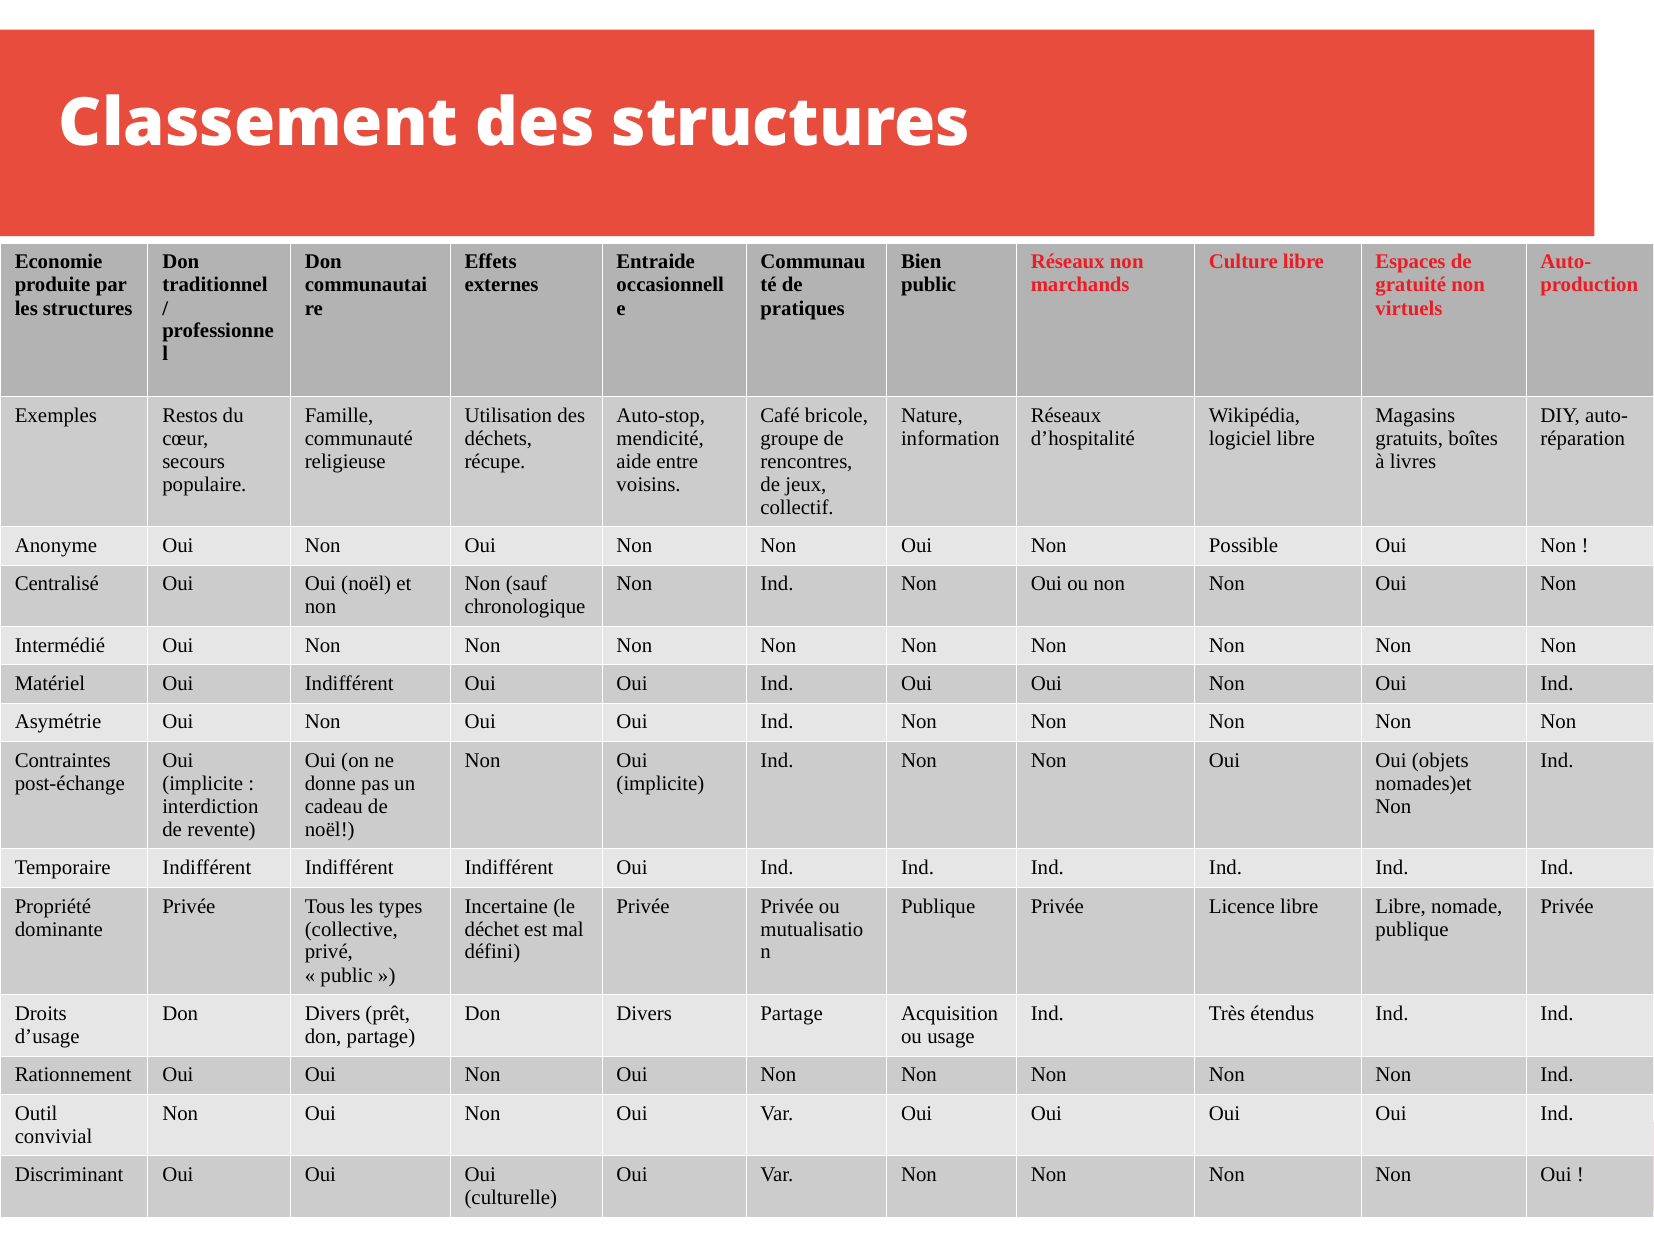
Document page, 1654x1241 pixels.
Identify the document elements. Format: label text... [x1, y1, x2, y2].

table_cell Oui [603, 849, 746, 887]
table_cell Oui [1195, 742, 1361, 848]
table_cell Non [747, 627, 886, 664]
table_cell Non [1527, 627, 1653, 664]
table_cell Non [1362, 704, 1526, 741]
table_cell Publique [887, 888, 1016, 994]
table_cell Ind. [1527, 995, 1653, 1056]
table_cell Non [1195, 566, 1361, 626]
table_cell Possible [1195, 527, 1361, 565]
table_cell Indifférent [291, 849, 450, 887]
table_cell Privée [603, 888, 746, 994]
table_cell Non [1362, 627, 1526, 664]
table_cell Oui [148, 566, 290, 626]
table_cell Asymétrie [1, 704, 147, 741]
table_cell Privée [1017, 888, 1194, 994]
table_cell Divers (prêt, don, partage) [291, 995, 450, 1056]
table_cell Temporaire [1, 849, 147, 887]
table_cell Oui (implicite) [603, 742, 746, 848]
table_cell Non [1017, 1057, 1194, 1094]
table_cell Oui [148, 627, 290, 664]
table_cell Non [887, 1156, 1016, 1217]
table_cell Non [887, 566, 1016, 626]
table_cell Non [603, 566, 746, 626]
table_cell Oui ou non [1017, 566, 1194, 626]
table_header Effets externes [451, 244, 602, 396]
title Classement des structures [59, 59, 1595, 166]
table_cell Oui [603, 1156, 746, 1217]
table_cell Oui [1195, 1095, 1361, 1155]
table_cell Magasins gratuits, boîtes à livres [1362, 397, 1526, 526]
table_cell Oui [1362, 1095, 1526, 1155]
table_cell Anonyme [1, 527, 147, 565]
table_cell Non [1017, 1156, 1194, 1217]
table_cell Non [1017, 704, 1194, 741]
table_cell Oui [603, 704, 746, 741]
table_header Auto-production [1527, 244, 1653, 396]
table_cell Oui [148, 1057, 290, 1094]
table_cell Don [451, 995, 602, 1056]
table_cell Oui [603, 1057, 746, 1094]
table_cell Oui [148, 704, 290, 741]
table_cell Oui [887, 1095, 1016, 1155]
table_cell Indifférent [148, 849, 290, 887]
table_cell Ind. [1527, 1057, 1653, 1094]
table_cell Oui [1362, 665, 1526, 703]
table_cell Libre, nomade, publique [1362, 888, 1526, 994]
table_cell Var. [747, 1095, 886, 1155]
table_cell Tous les types (collective, privé, « public ») [291, 888, 450, 994]
table_cell Non [1195, 704, 1361, 741]
table_cell Non [451, 1095, 602, 1155]
table_cell Oui (implicite : interdiction de revente) [148, 742, 290, 848]
table_cell Ind. [747, 849, 886, 887]
table_header Economie produite par les structures [1, 244, 147, 396]
table_cell DIY, auto-réparation [1527, 397, 1653, 526]
table_cell Non [1527, 704, 1653, 741]
table_header Culture libre [1195, 244, 1361, 396]
table_cell Non [1527, 566, 1653, 626]
table_cell Ind. [747, 704, 886, 741]
table_cell Non [887, 704, 1016, 741]
table_cell Oui [603, 1095, 746, 1155]
table_cell Non [451, 742, 602, 848]
table_cell Non [291, 527, 450, 565]
table_cell Non [291, 704, 450, 741]
table_cell Ind. [1527, 849, 1653, 887]
table_cell Non [1195, 1057, 1361, 1094]
table_header Don traditionnel / professionnel [148, 244, 290, 396]
table_cell Non [1195, 1156, 1361, 1217]
table_header Réseaux non marchands [1017, 244, 1194, 396]
table_cell Non [291, 627, 450, 664]
table_cell Oui [291, 1057, 450, 1094]
table_cell Rationnement [1, 1057, 147, 1094]
table_cell Oui [148, 665, 290, 703]
table_cell Centralisé [1, 566, 147, 626]
table_cell Café bricole, groupe de rencontres, de jeux, collectif. [747, 397, 886, 526]
table_cell Oui (noël) et non [291, 566, 450, 626]
table_cell Non [451, 1057, 602, 1094]
table_header Entraide occasionnelle [603, 244, 746, 396]
table_cell Contraintes post-échange [1, 742, 147, 848]
table_header Espaces de gratuité non virtuels [1362, 244, 1526, 396]
table_cell Oui [451, 704, 602, 741]
table_cell Ind. [1017, 849, 1194, 887]
table_cell Incertaine (le déchet est mal défini) [451, 888, 602, 994]
table_cell Ind. [1362, 995, 1526, 1056]
table_cell Oui [451, 527, 602, 565]
table_cell Acquisition ou usage [887, 995, 1016, 1056]
table_cell Ind. [1527, 665, 1653, 703]
table_cell Oui (culturelle) [451, 1156, 602, 1217]
table_cell Discriminant [1, 1156, 147, 1217]
table_cell Ind. [1195, 849, 1361, 887]
table_cell Var. [747, 1156, 886, 1217]
table_cell Non [1195, 665, 1361, 703]
table_cell Indifférent [451, 849, 602, 887]
table_cell Ind. [1527, 1095, 1653, 1155]
table_cell Non ! [1527, 527, 1653, 565]
table_cell Licence libre [1195, 888, 1361, 994]
table_cell Oui [1362, 566, 1526, 626]
table_cell Non [148, 1095, 290, 1155]
table_cell Nature, information [887, 397, 1016, 526]
table_cell Ind. [747, 742, 886, 848]
table_cell Outil convivial [1, 1095, 147, 1155]
table_cell Don [148, 995, 290, 1056]
table_cell Non [747, 1057, 886, 1094]
table_cell Indifférent [291, 665, 450, 703]
table_cell Oui [291, 1095, 450, 1155]
table_cell Oui [1017, 665, 1194, 703]
table_cell Partage [747, 995, 886, 1056]
table_cell Auto-stop, mendicité, aide entre voisins. [603, 397, 746, 526]
table_cell Ind. [747, 566, 886, 626]
table_cell Non [887, 1057, 1016, 1094]
table_cell Oui [1362, 527, 1526, 565]
table_cell Matériel [1, 665, 147, 703]
table_cell Non [1017, 742, 1194, 848]
table_cell Privée ou mutualisation [747, 888, 886, 994]
table_cell Réseaux d’hospitalité [1017, 397, 1194, 526]
table_cell Oui [887, 665, 1016, 703]
table_cell Non [1017, 527, 1194, 565]
table_cell Intermédié [1, 627, 147, 664]
table_cell Non [603, 527, 746, 565]
table_cell Privée [148, 888, 290, 994]
table_cell Ind. [1362, 849, 1526, 887]
table_cell Oui (objets nomades)et Non [1362, 742, 1526, 848]
table_cell Wikipédia, logiciel libre [1195, 397, 1361, 526]
table_cell Divers [603, 995, 746, 1056]
table_cell Non [1017, 627, 1194, 664]
table_cell Oui [603, 665, 746, 703]
table_cell Très étendus [1195, 995, 1361, 1056]
table_cell Non [747, 527, 886, 565]
table_cell Non [1195, 627, 1361, 664]
table_cell Ind. [887, 849, 1016, 887]
table_cell Exemples [1, 397, 147, 526]
table_header Bien public [887, 244, 1016, 396]
table_cell Non [451, 627, 602, 664]
table_cell Non [603, 627, 746, 664]
table_cell Non [1362, 1057, 1526, 1094]
table_cell Ind. [1017, 995, 1194, 1056]
table_cell Non [1362, 1156, 1526, 1217]
table_cell Oui ! [1527, 1156, 1653, 1217]
table_cell Oui [148, 527, 290, 565]
table_cell Oui [887, 527, 1016, 565]
table_cell Utilisation des déchets, récupe. [451, 397, 602, 526]
table_cell Oui [291, 1156, 450, 1217]
table_cell Non [887, 742, 1016, 848]
table_cell Ind. [1527, 742, 1653, 848]
table_cell Non [887, 627, 1016, 664]
table_cell Ind. [747, 665, 886, 703]
table_cell Non (sauf chronologique [451, 566, 602, 626]
table_cell Droits d’usage [1, 995, 147, 1056]
table_cell Oui [148, 1156, 290, 1217]
table_cell Restos du cœur, secours populaire. [148, 397, 290, 526]
table_cell Oui [451, 665, 602, 703]
table_cell Famille, communauté religieuse [291, 397, 450, 526]
table_cell Oui [1017, 1095, 1194, 1155]
table_cell Oui (on ne donne pas un cadeau de noël!) [291, 742, 450, 848]
table_cell Privée [1527, 888, 1653, 994]
table_header Communauté de pratiques [747, 244, 886, 396]
table_cell Propriété dominante [1, 888, 147, 994]
table_header Don communautaire [291, 244, 450, 396]
